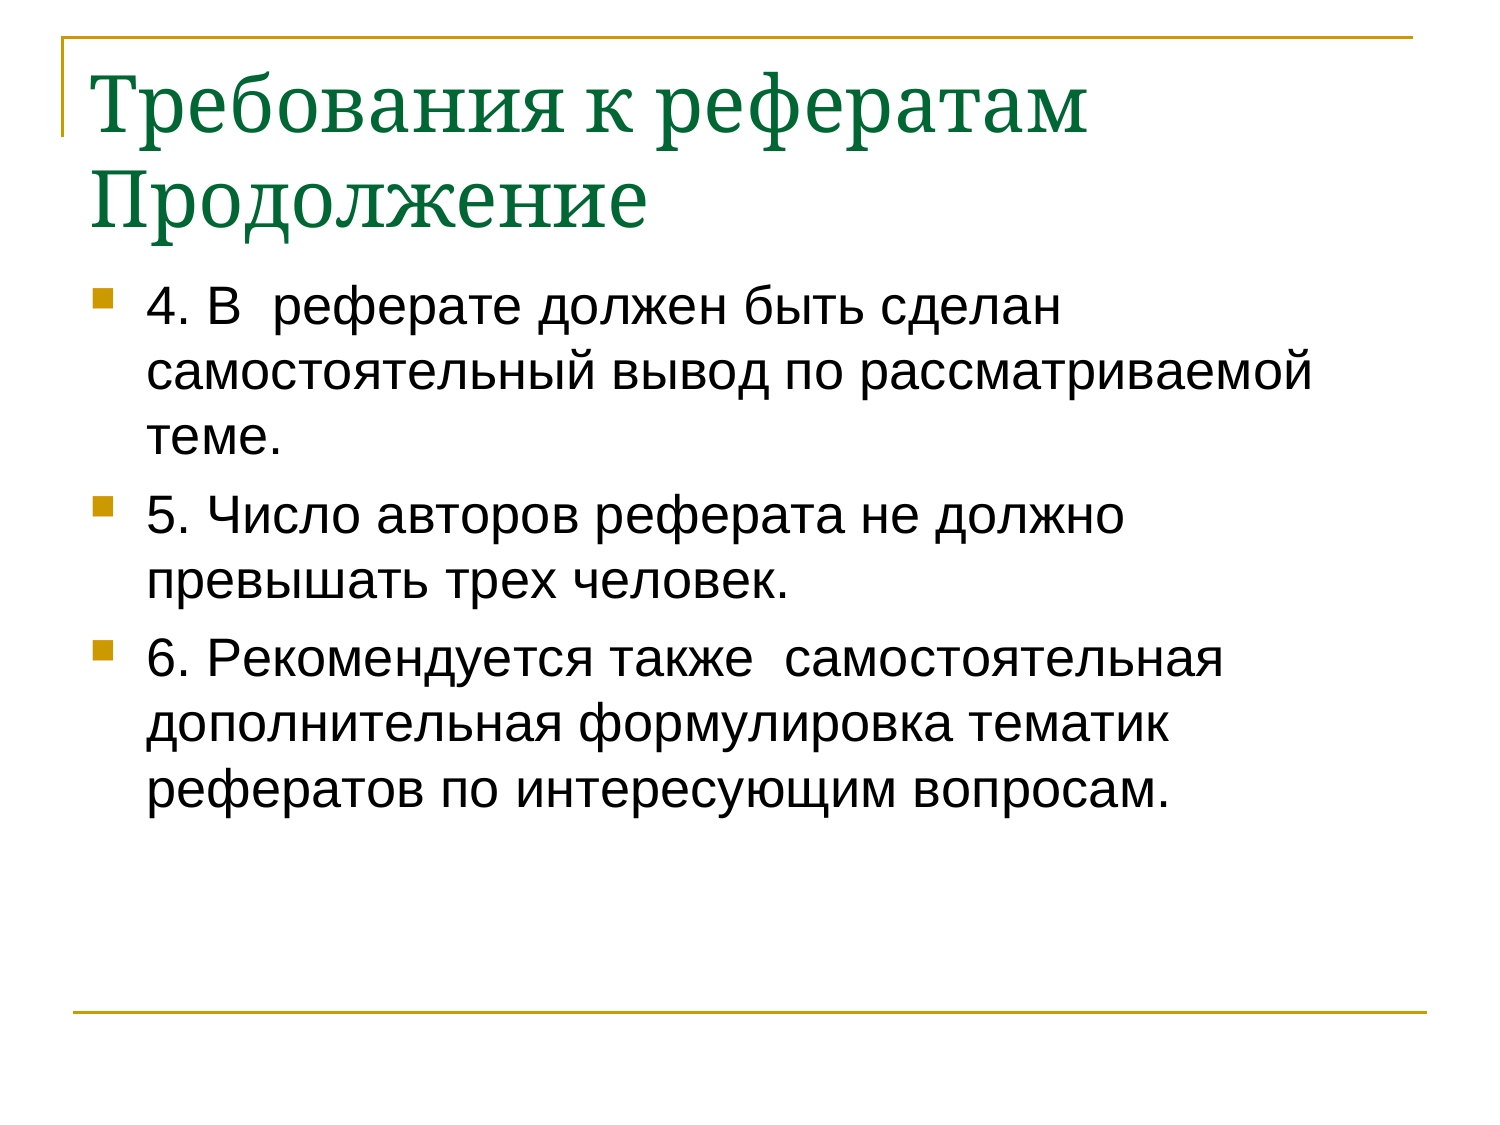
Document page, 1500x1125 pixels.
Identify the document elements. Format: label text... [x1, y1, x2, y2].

title Требования к рефератам Продолжение [75, 45, 1500, 251]
list 4. В реферате должен быть сделан самостоятельный вывод по рассматриваемой теме. 5. Число авторов реферата не должно превышать трех человек. 6. Рекомендуется также самостоятельная дополнительная формулировка тематик рефератов по интересующим вопросам. [75, 262, 1426, 1006]
